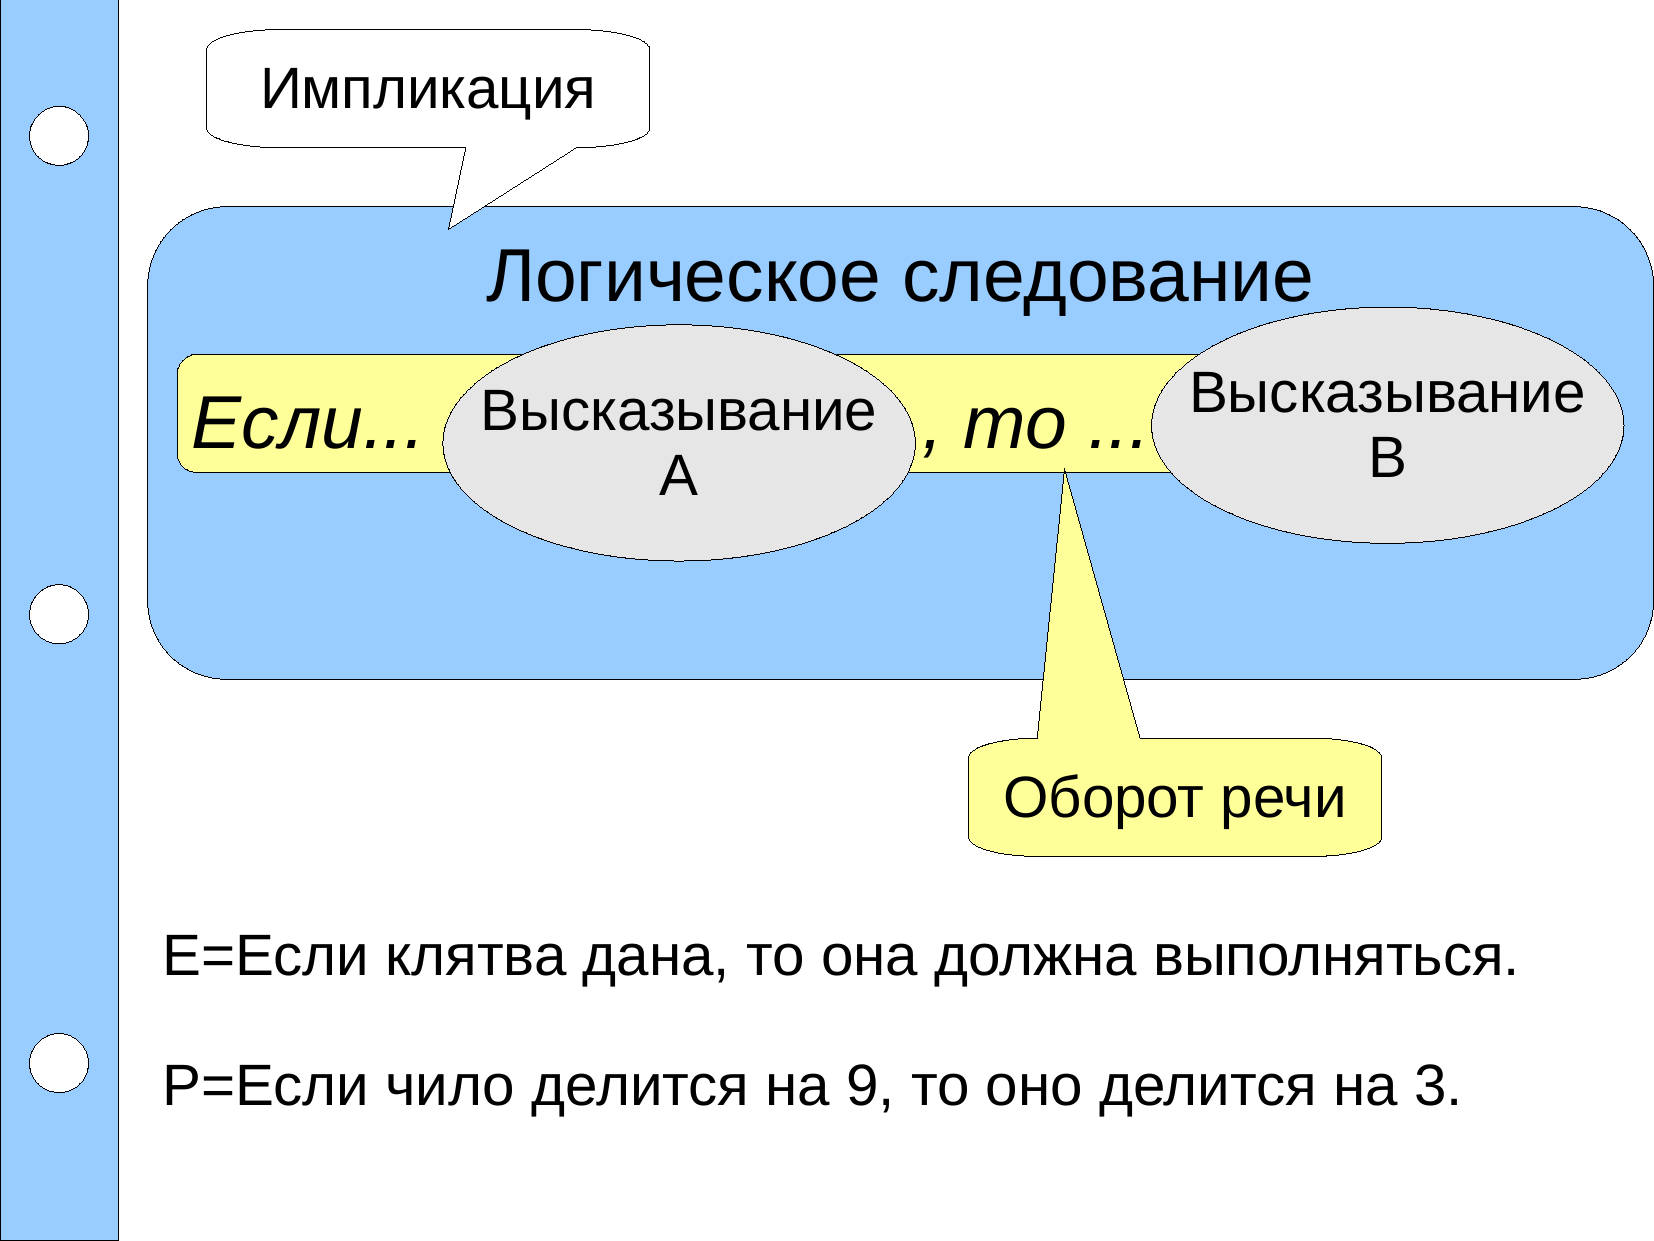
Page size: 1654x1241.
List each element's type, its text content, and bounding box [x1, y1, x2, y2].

text_box [0, 0, 119, 1241]
text_box [837, 354, 1197, 373]
text_box Если... , то ... [871, 373, 1174, 473]
text_box Импликация [206, 29, 650, 230]
text_box Высказывание А [442, 324, 916, 562]
text_box Е=Если клятва дана, то она должна выполняться. P=Если чило делится на 9, то оно делится на 3. [147, 915, 1595, 1125]
text_box Высказывание В [1151, 307, 1625, 544]
text_box Если... , то ... [177, 373, 487, 473]
text_box Логическое следование [147, 206, 1654, 680]
text_box [177, 354, 521, 373]
text_box Оборот речи [968, 468, 1382, 857]
